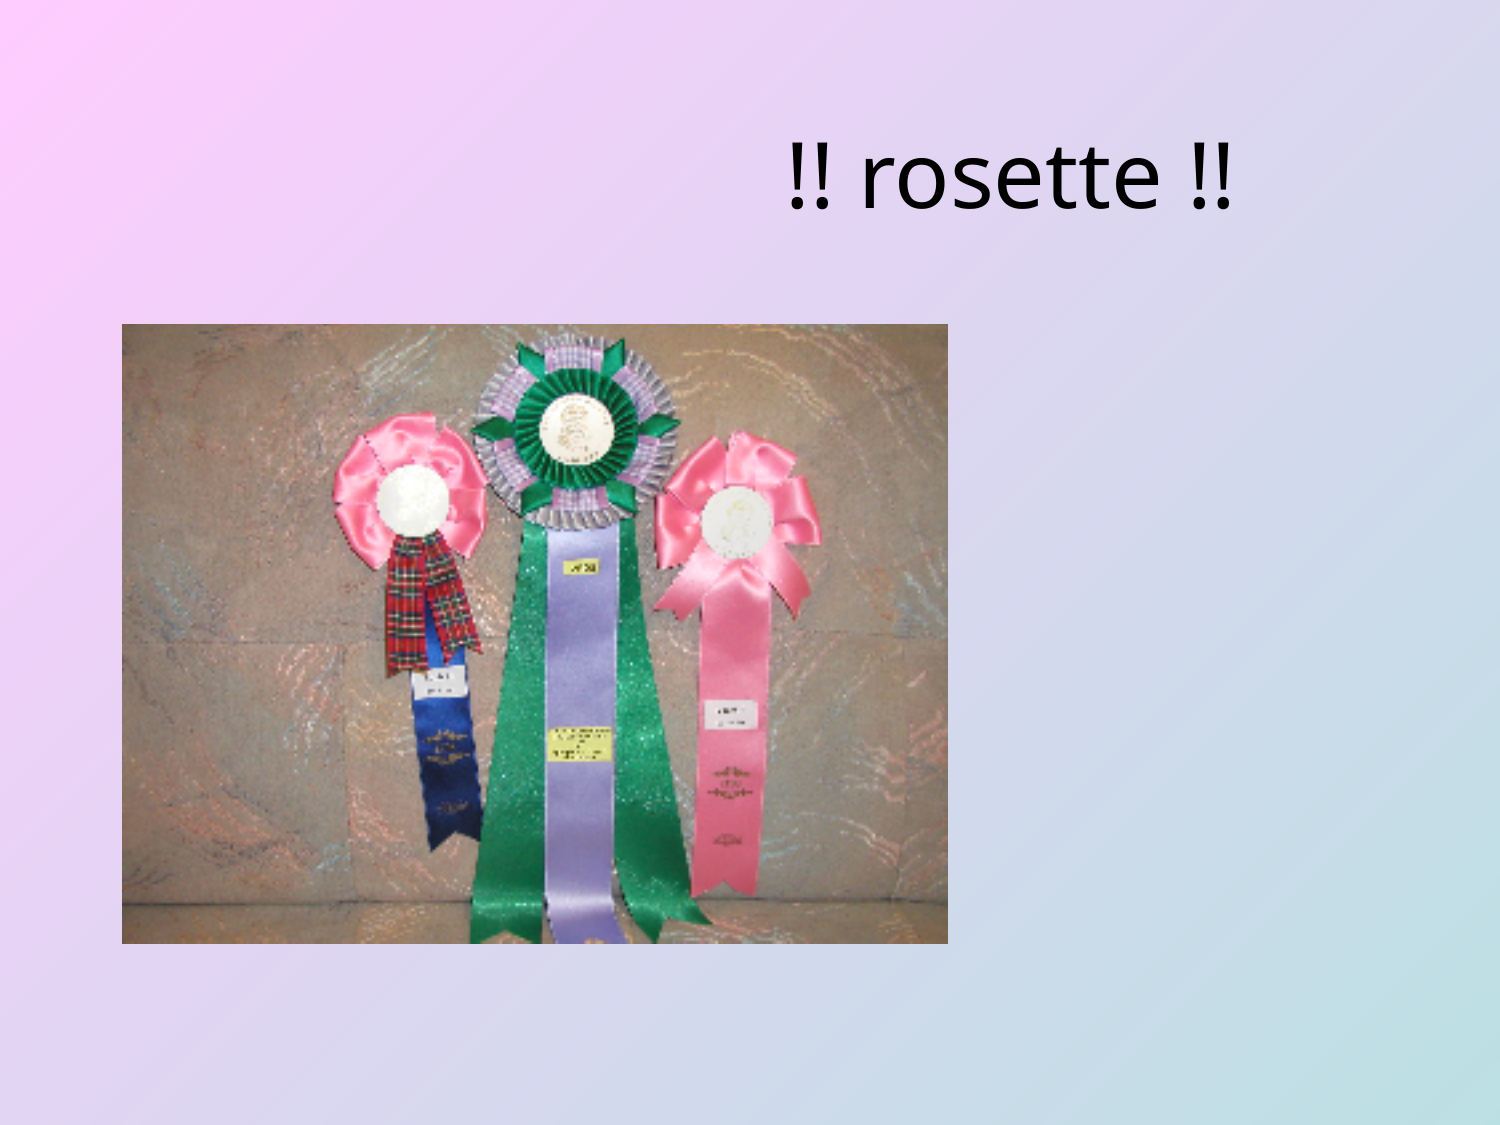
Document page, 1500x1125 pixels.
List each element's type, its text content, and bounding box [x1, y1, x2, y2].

title !! rosette !! [336, 78, 1500, 266]
picture [122, 324, 948, 944]
chart [123, 326, 951, 946]
